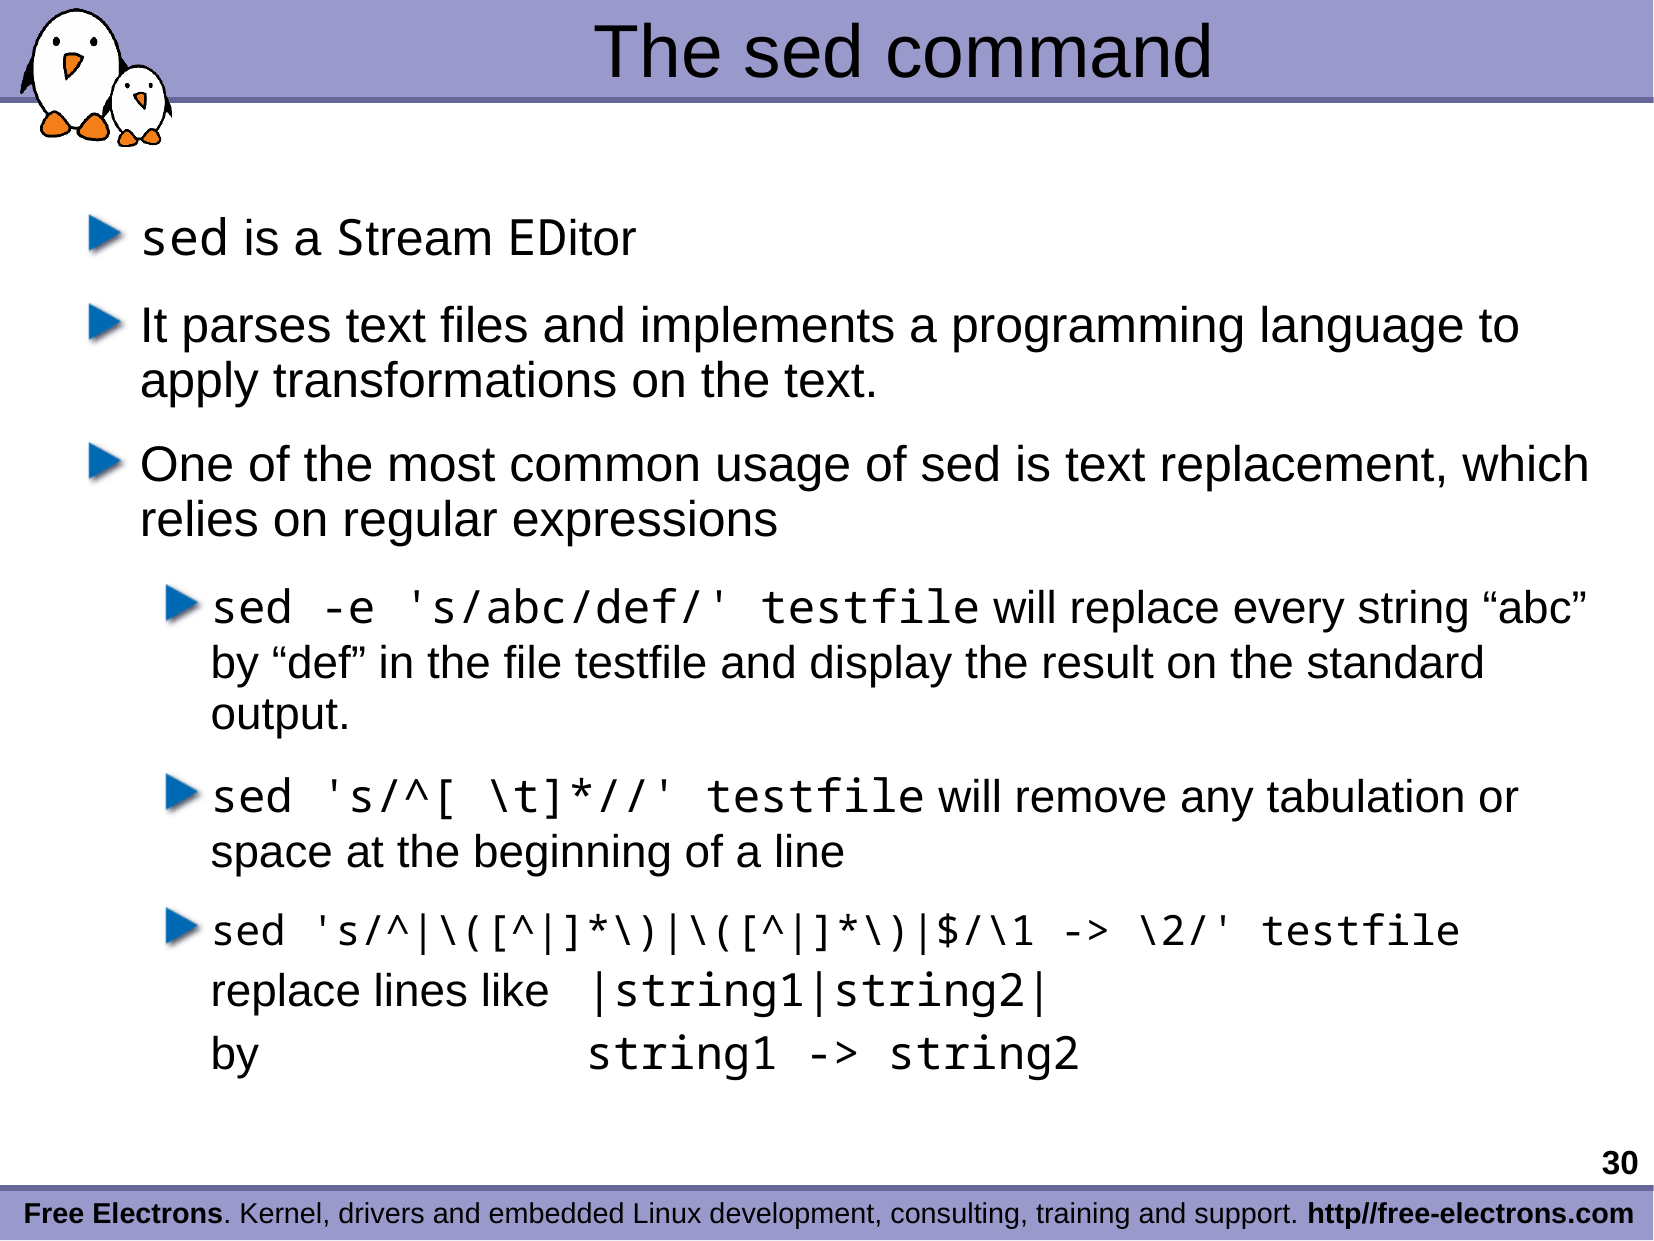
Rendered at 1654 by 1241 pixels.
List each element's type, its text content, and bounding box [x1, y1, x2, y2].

picture [20, 8, 172, 147]
list sed is a Stream EDitor It parses text files and implements a programming language to apply transformations on the text. One of the most common usage of sed is text replacement, which relies on regular expressions sed -e 's/abc/def/' testfile will replace every string “abc” by “def” in the file testfile and display the result on the standard output. sed 's/^[ \t]*//' testfile will remove any tabulation or space at the beginning of a line sed 's/^|\([^|]*\)|\([^|]*\)|$/\1 -> \2/' testfile replace lines like |string1|string2| by string1 -> string2 [68, 201, 1592, 1118]
title The sed command [178, 4, 1631, 98]
